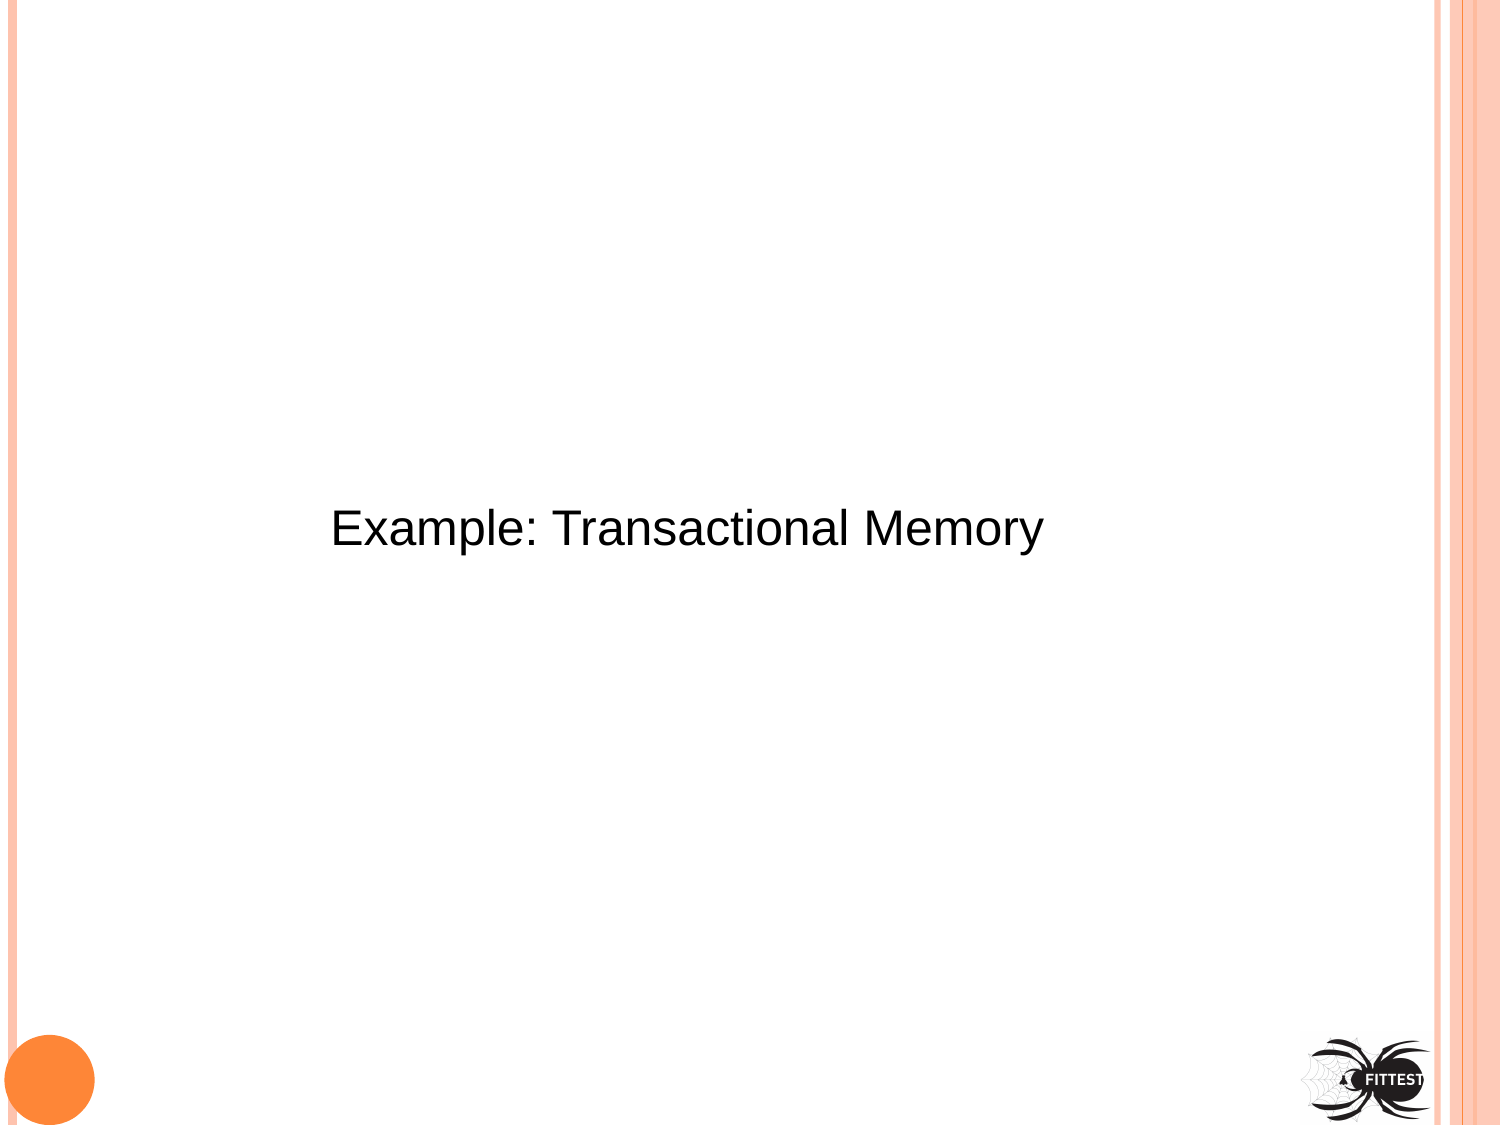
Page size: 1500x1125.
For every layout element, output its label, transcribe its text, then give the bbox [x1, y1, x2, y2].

subtitle Example: Transactional Memory [74, 44, 1300, 1005]
